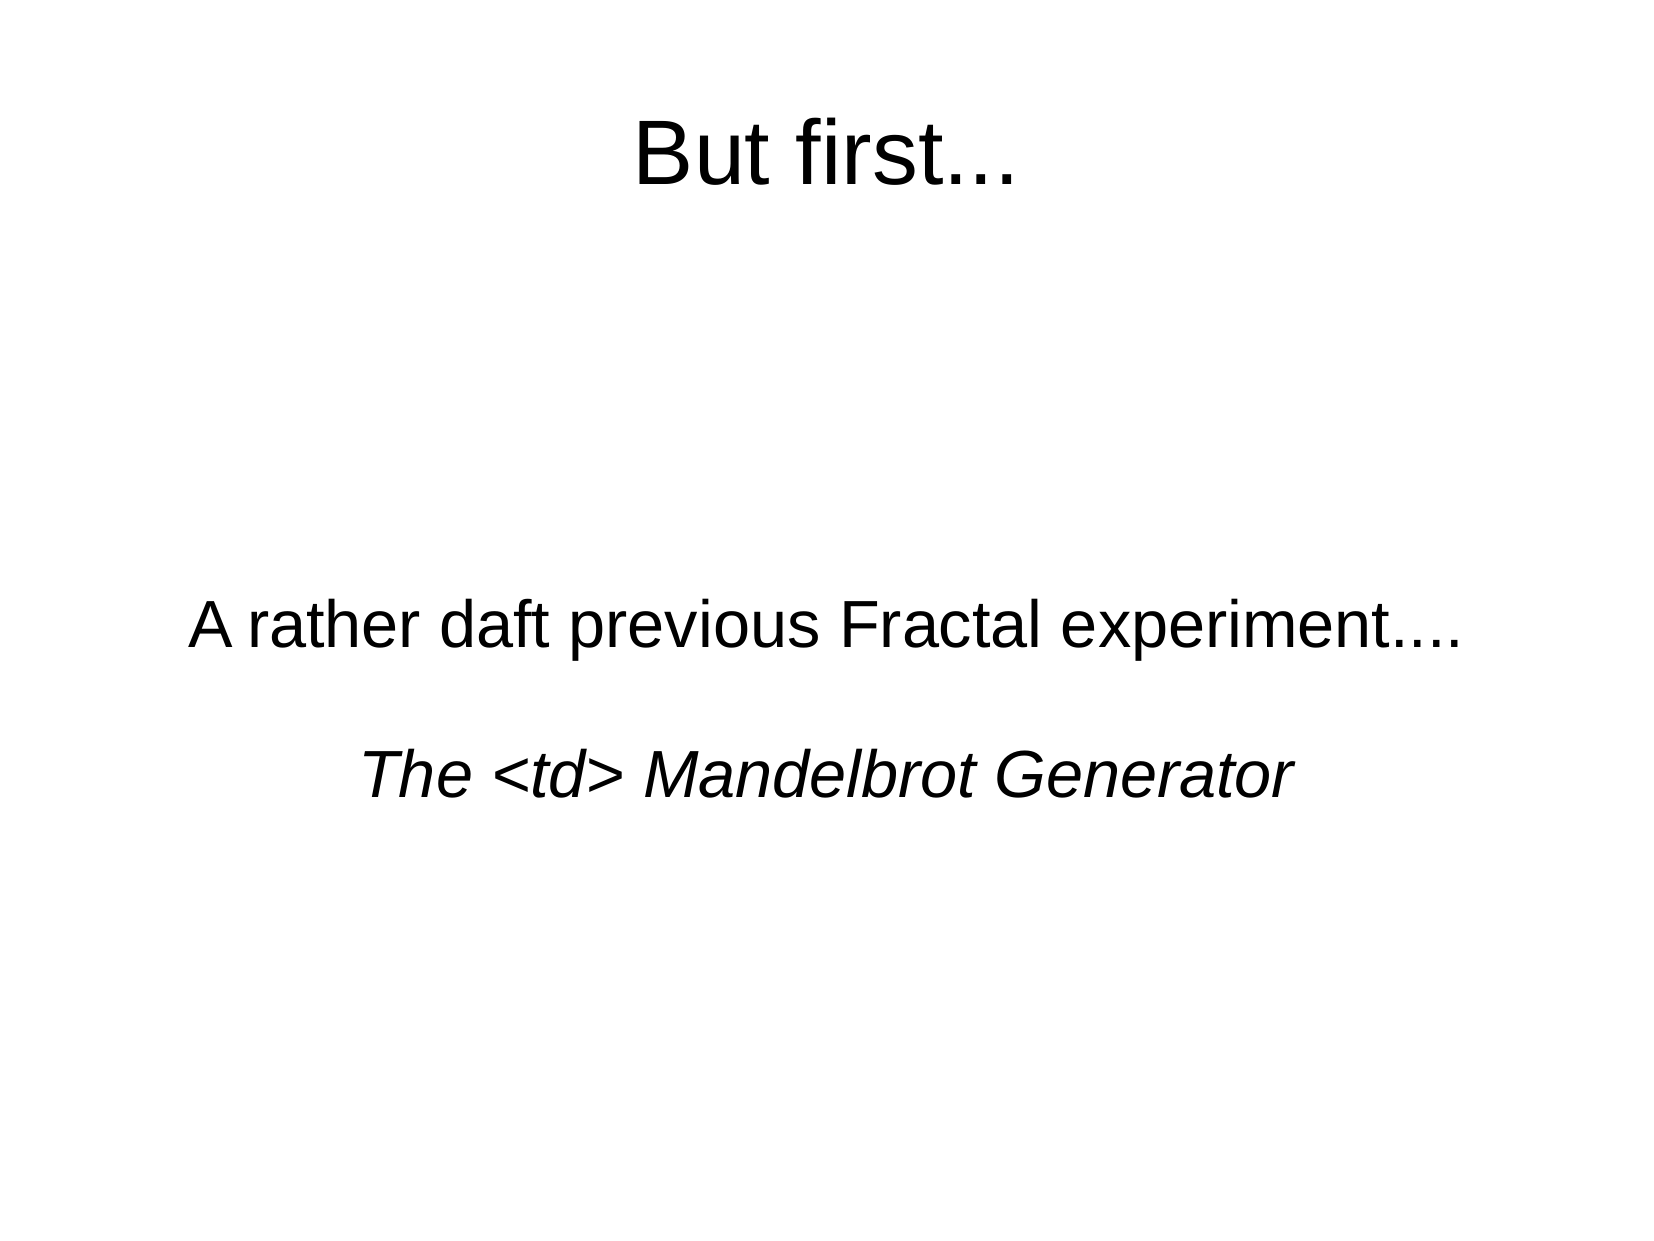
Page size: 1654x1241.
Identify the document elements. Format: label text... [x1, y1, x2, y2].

subtitle A rather daft previous Fractal experiment.... The <td> Mandelbrot Generator [82, 290, 1571, 1109]
title But first... [82, 49, 1571, 257]
